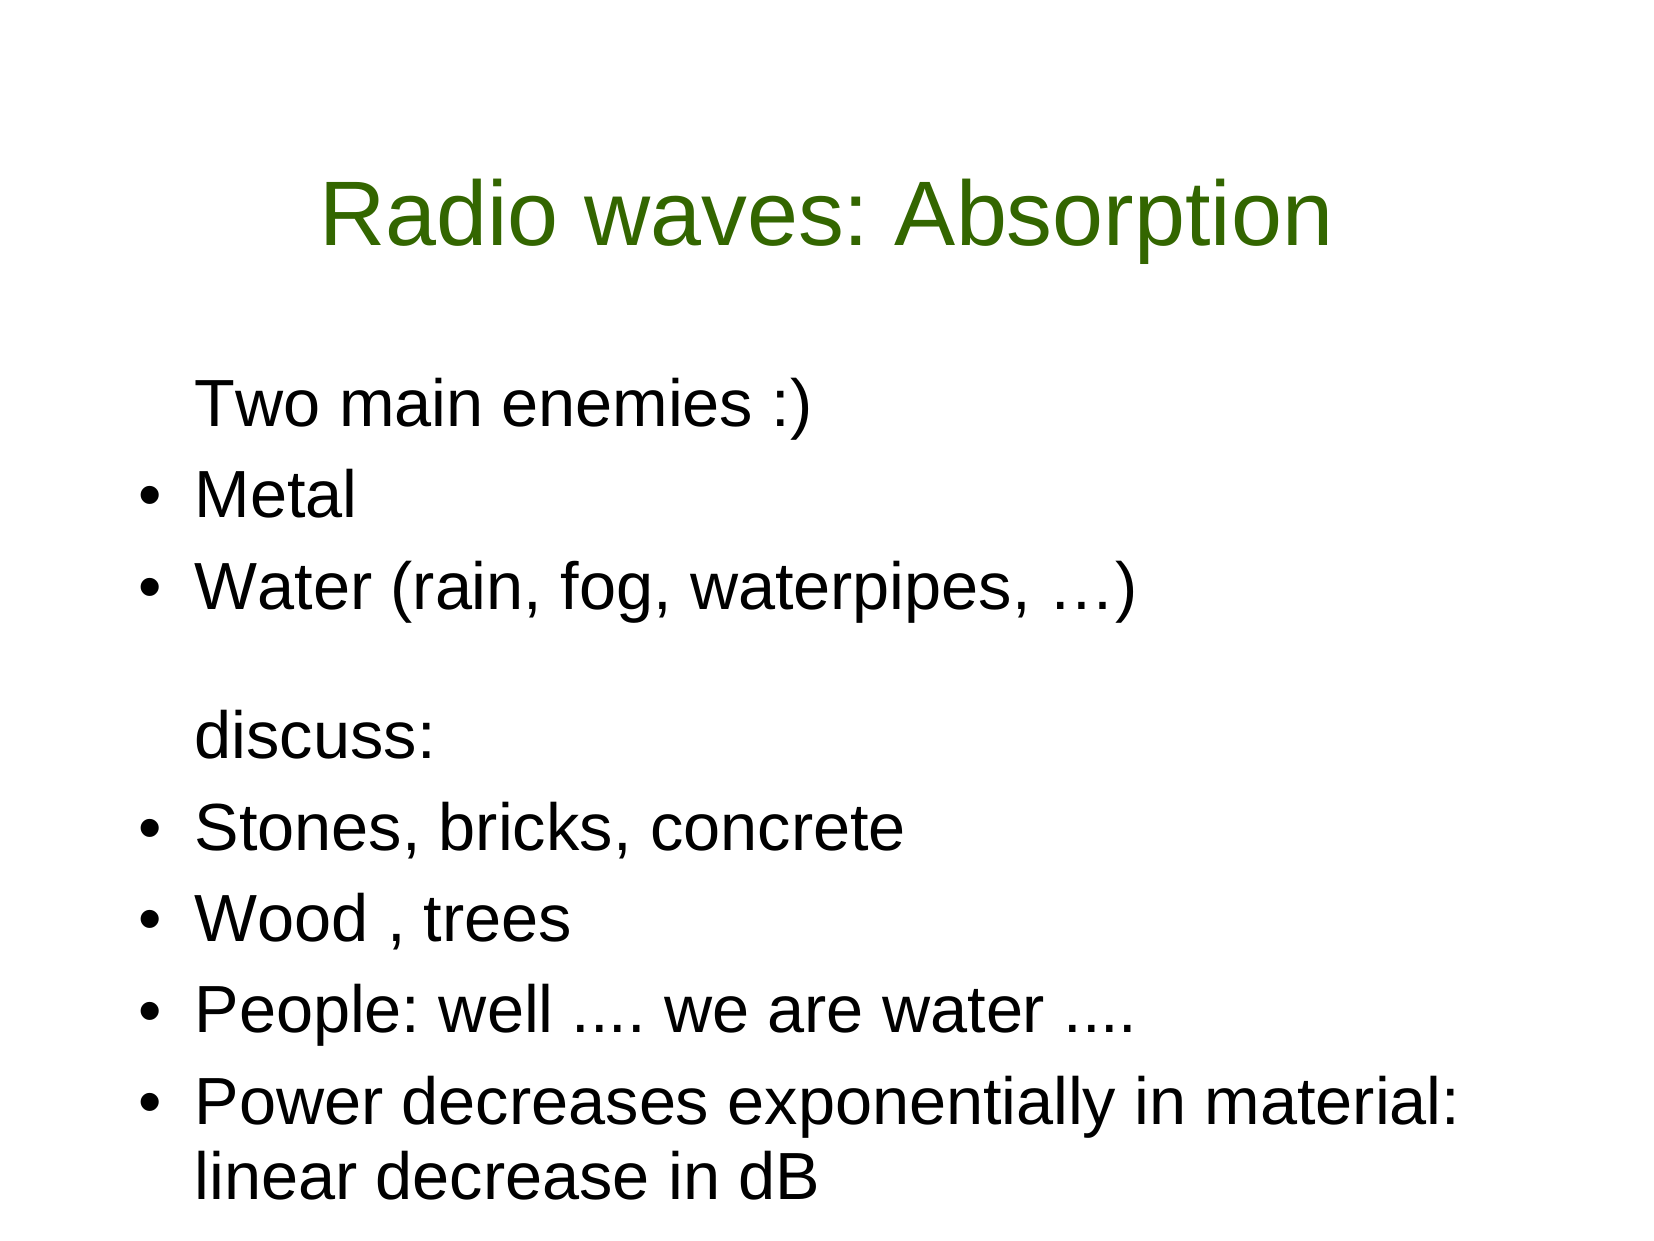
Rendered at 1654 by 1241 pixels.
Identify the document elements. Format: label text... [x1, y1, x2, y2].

list Two main enemies :) Metal Water (rain, fog, waterpipes, …) discuss: Stones, bricks, concrete Wood , trees People: well .... we are water .... Power decreases exponentially in material: linear decrease in dB [123, 358, 1530, 1222]
title Radio waves: Absorption [123, 110, 1530, 317]
